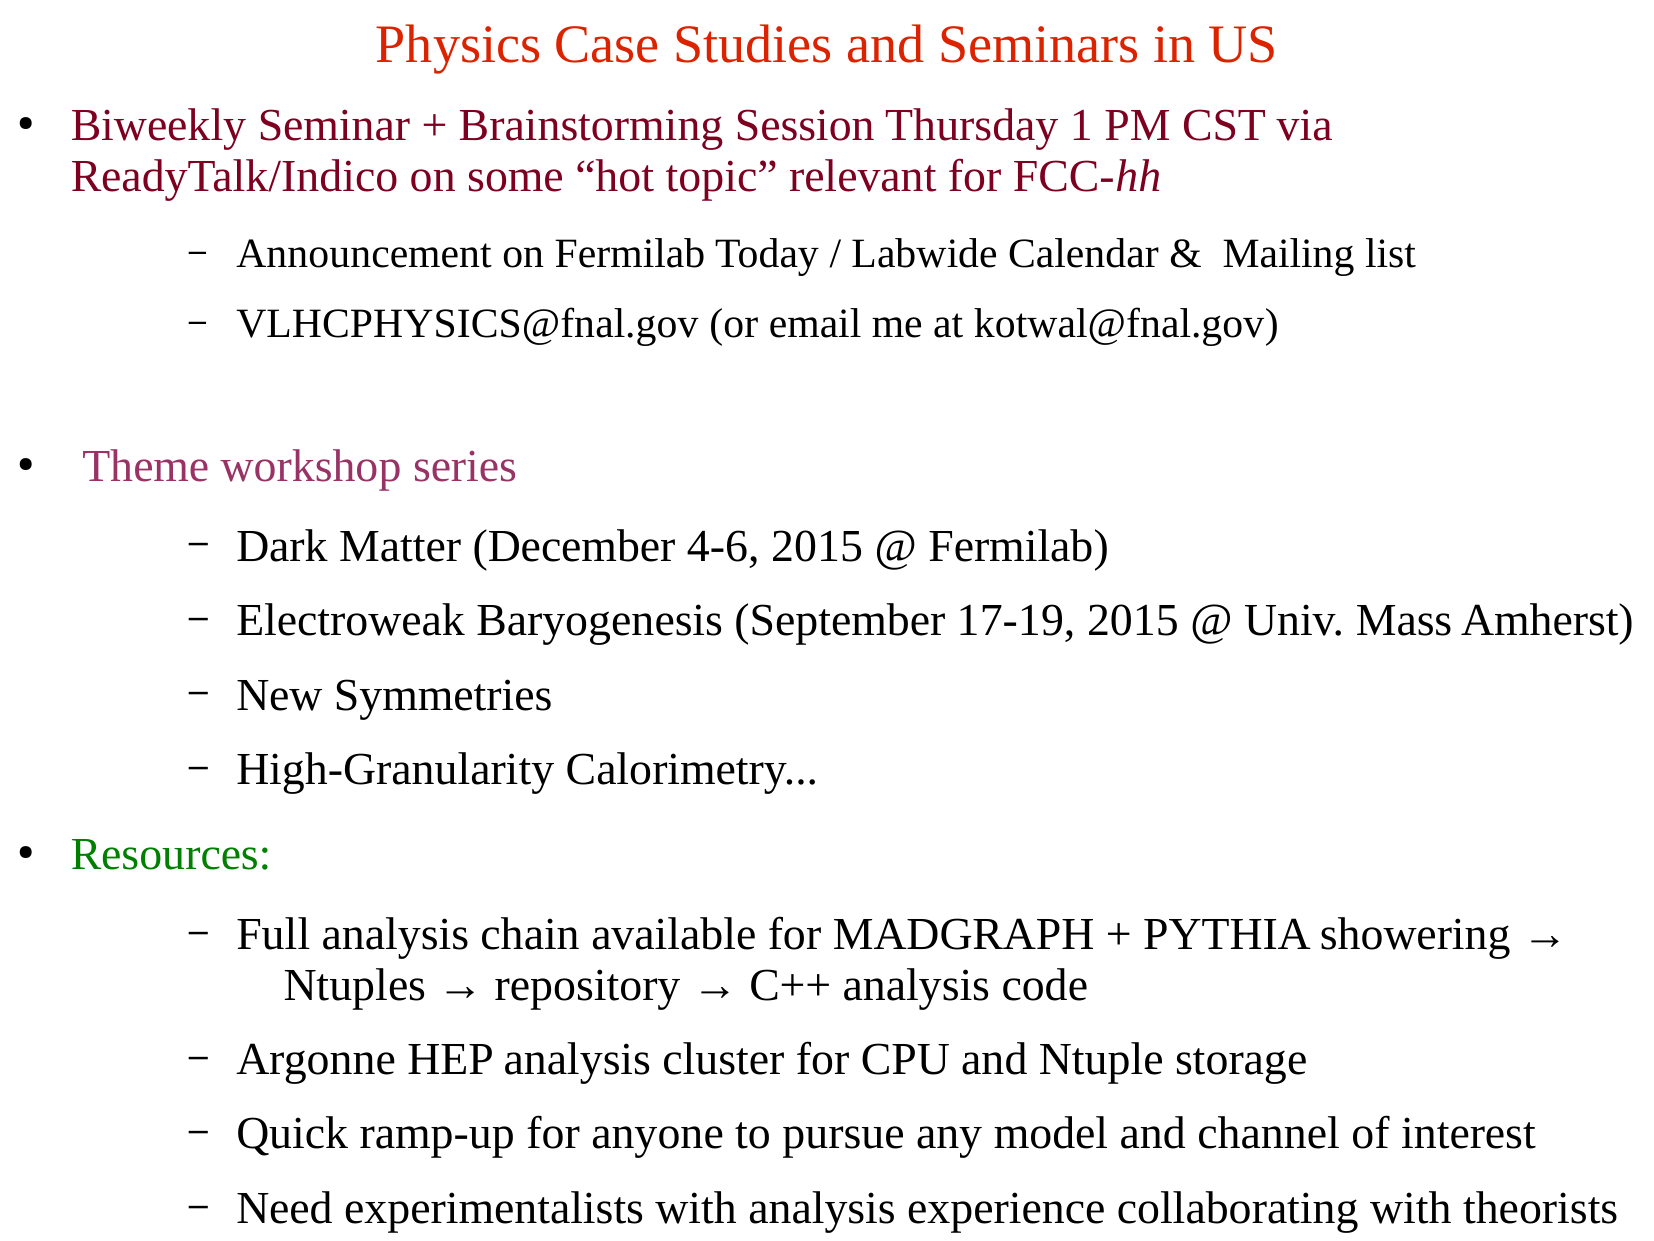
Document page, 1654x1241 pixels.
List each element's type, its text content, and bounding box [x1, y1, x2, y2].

title Physics Case Studies and Seminars in US [121, 0, 1534, 92]
list Resources: Full analysis chain available for MADGRAPH + PYTHIA showering → Ntuples → repository → C++ analysis code Argonne HEP analysis cluster for CPU and Ntuple storage Quick ramp-up for anyone to pursue any model and channel of interest Need experimentalists with analysis experience collaborating with theorists [0, 828, 1654, 1241]
list Biweekly Seminar + Brainstorming Session Thursday 1 PM CST via ReadyTalk/Indico on some “hot topic” relevant for FCC-hh Announcement on Fermilab Today / Labwide Calendar & Mailing list VLHCPHYSICS@fnal.gov (or email me at kotwal@fnal.gov) Theme workshop series Dark Matter (December 4-6, 2015 @ Fermilab) Electroweak Baryogenesis (September 17-19, 2015 @ Univ. Mass Amherst) New Symmetries High-Granularity Calorimetry... [0, 19, 1654, 828]
